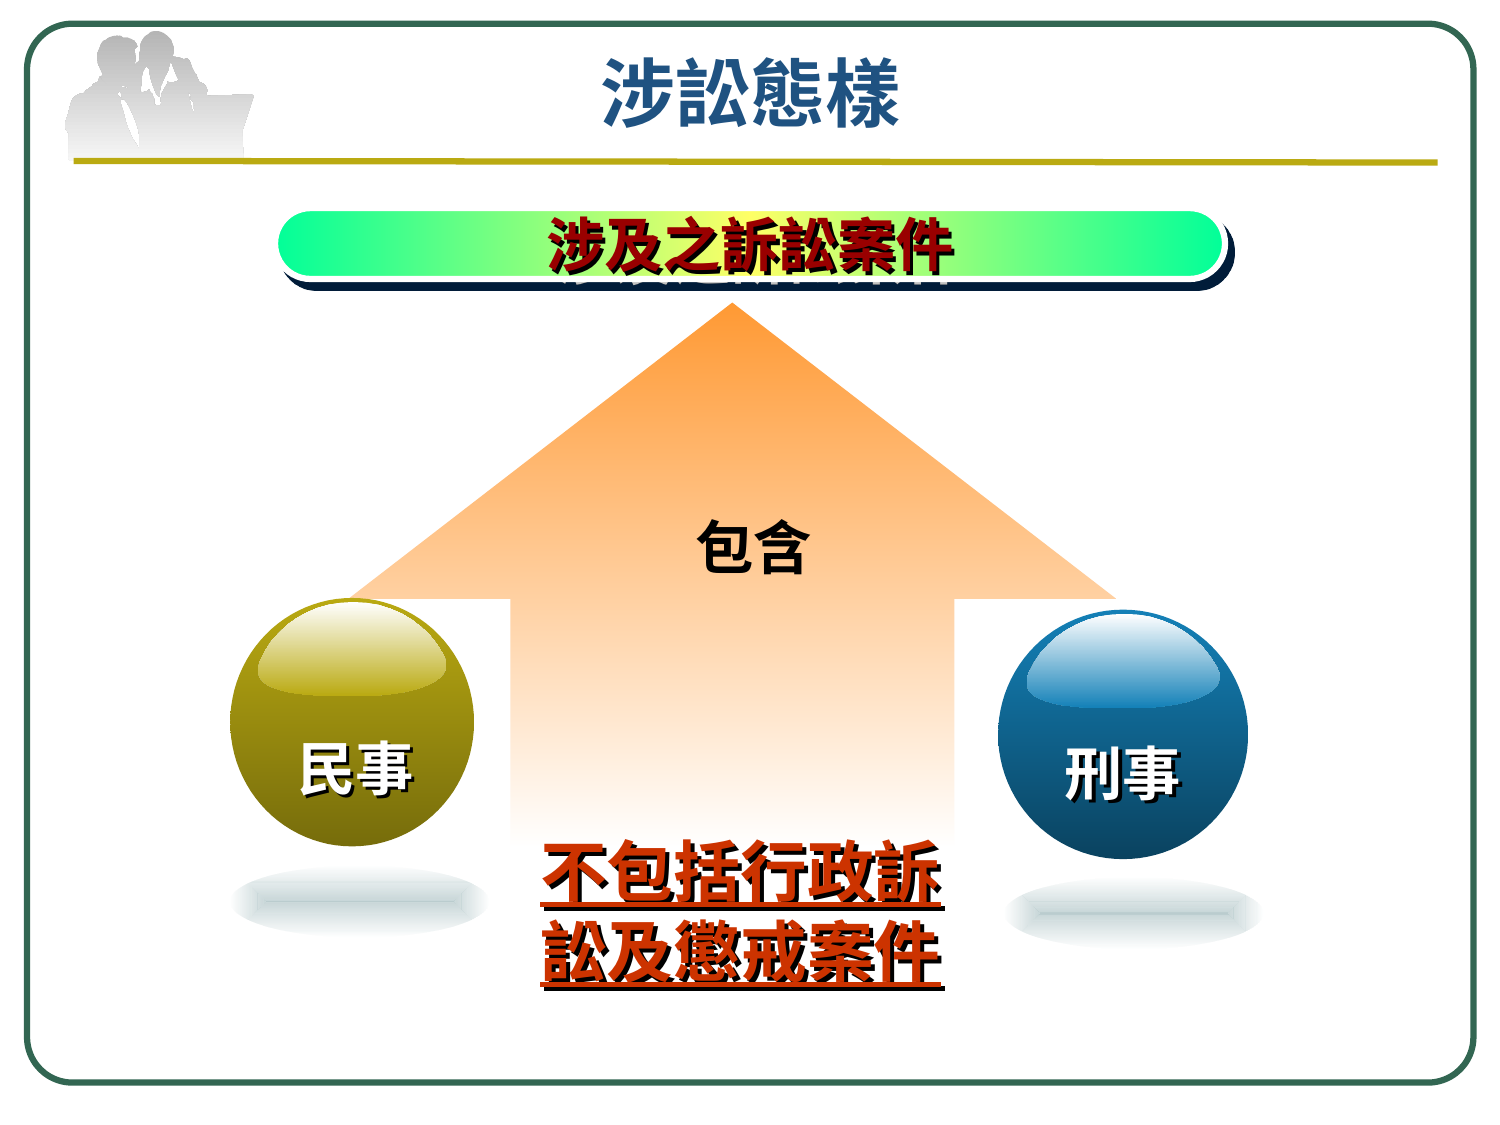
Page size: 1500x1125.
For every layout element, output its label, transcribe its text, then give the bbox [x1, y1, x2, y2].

text_box 包含 [596, 503, 911, 589]
text_box 不包括行政訴訟及懲戒案件 [525, 822, 963, 998]
title 涉訟態樣 [75, 45, 1426, 138]
text_box 民事 [255, 724, 456, 810]
text_box [230, 865, 490, 938]
text_box 涉及之訴訟案件 [275, 208, 1226, 279]
text_box [265, 810, 439, 847]
text_box [1004, 877, 1264, 950]
text_box [230, 302, 1117, 848]
text_box [998, 609, 1249, 788]
text_box 刑事 [1010, 729, 1236, 815]
text_box [1027, 815, 1219, 860]
